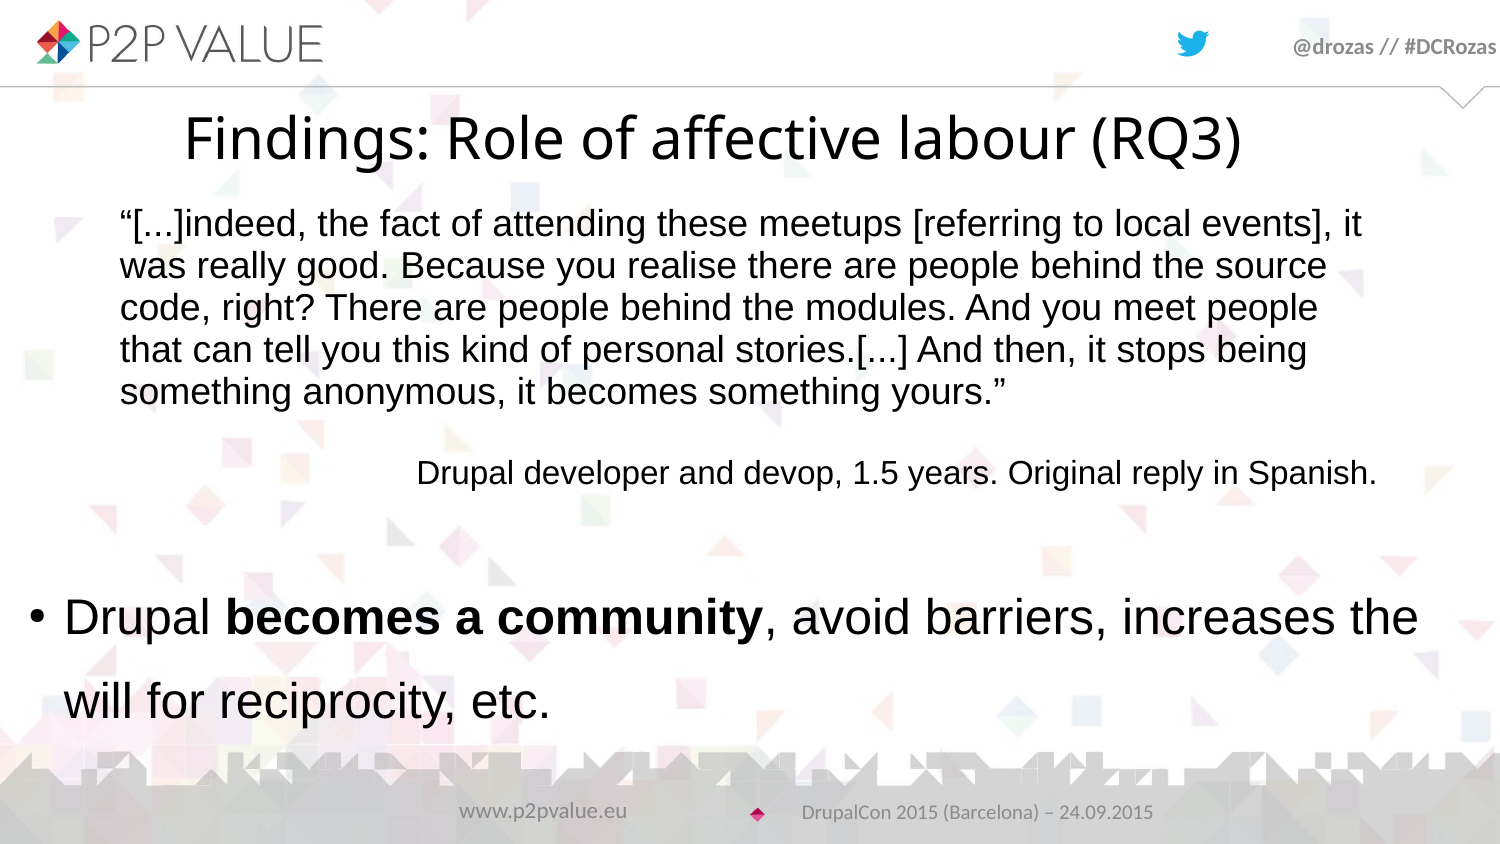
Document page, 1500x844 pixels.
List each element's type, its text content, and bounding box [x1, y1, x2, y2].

text_box “[...]indeed, the fact of attending these meetups [referring to local events], it was really good. Because you realise there are people behind the source code, right? There are people behind the modules. And you meet people that can tell you this kind of personal stories.[...] And then, it stops being something anonymous, it becomes something yours.” Drupal developer and devop, 1.5 years. Original reply in Spanish. [105, 195, 1394, 541]
text_box DrupalCon 2015 (Barcelona) – 24.09.2015 [788, 788, 1481, 834]
text_box www.p2pvalue.eu [453, 789, 672, 829]
picture [0, 0, 1500, 844]
text_box Drupal becomes a community, avoid barriers, increases the will for reciprocity, etc. [15, 555, 1496, 844]
title Findings: Role of affective labour (RQ3) [60, 92, 1366, 181]
text_box @drozas // #DCRozas [1170, 15, 1500, 76]
